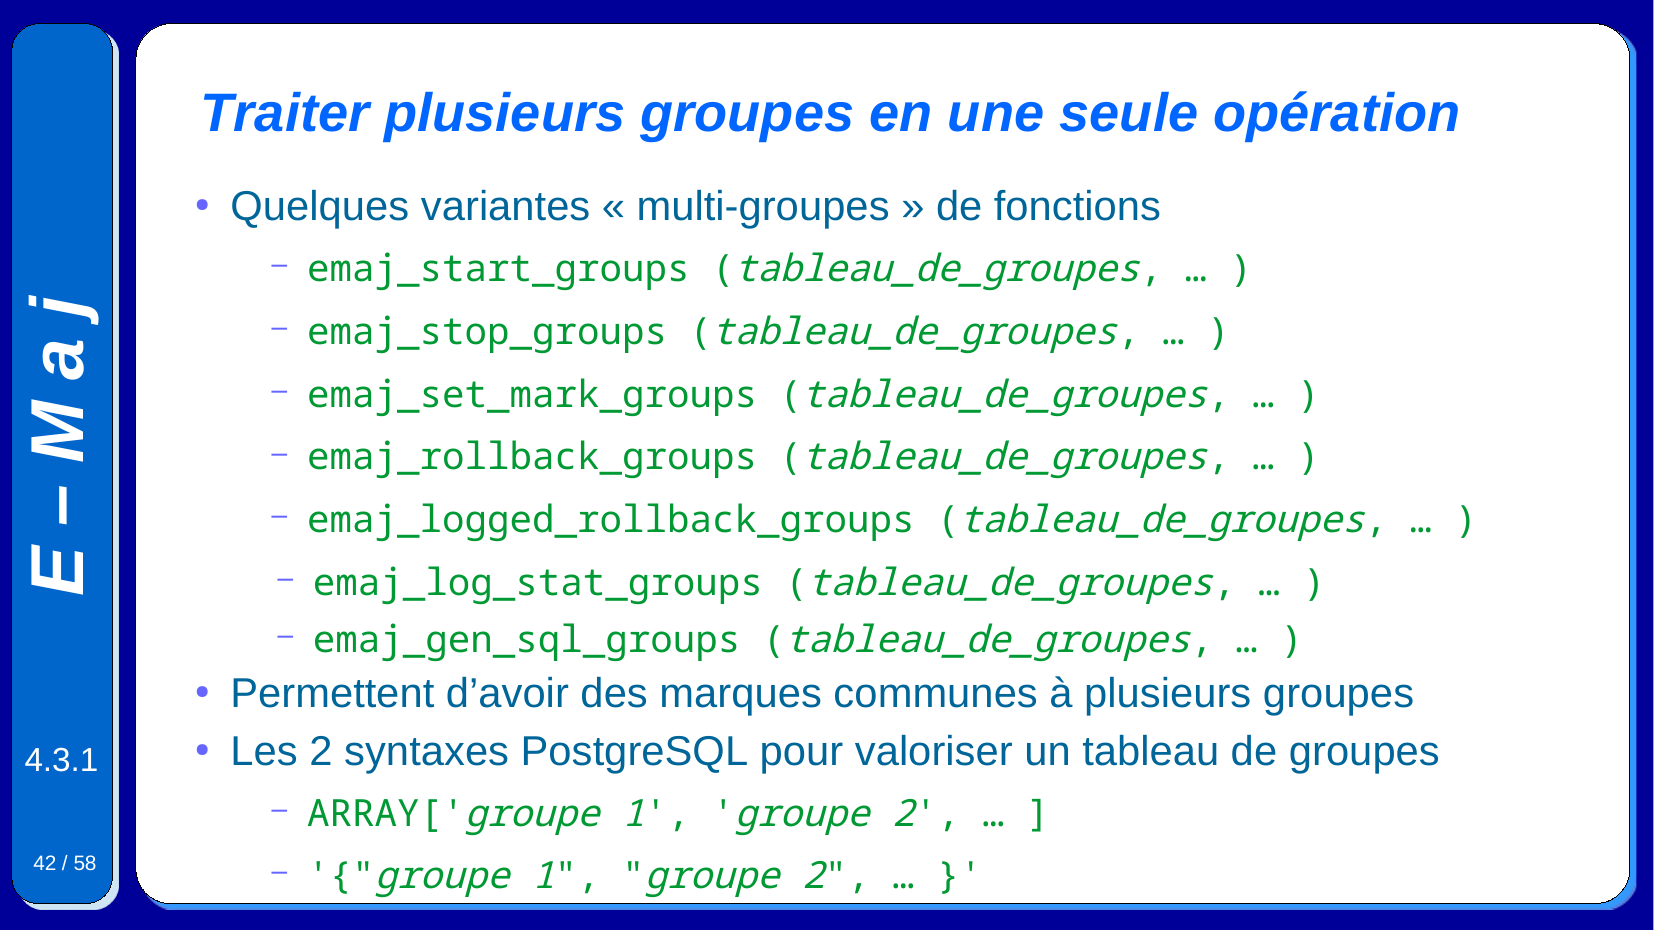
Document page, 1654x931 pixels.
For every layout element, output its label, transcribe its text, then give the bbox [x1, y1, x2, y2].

list Quelques variantes « multi-groupes » de fonctions emaj_start_groups (tableau_de_groupes, … ) emaj_stop_groups (tableau_de_groupes, … ) emaj_set_mark_groups (tableau_de_groupes, … ) emaj_rollback_groups (tableau_de_groupes, … ) emaj_logged_rollback_groups (tableau_de_groupes, … ) emaj_log_stat_groups (tableau_de_groupes, … ) emaj_gen_sql_groups (tableau_de_groupes, … ) Permettent d’avoir des marques communes à plusieurs groupes Les 2 syntaxes PostgreSQL pour valoriser un tableau de groupes ARRAY['groupe 1', 'groupe 2', … ] '{"groupe 1", "groupe 2", … }' [177, 183, 1587, 882]
title Traiter plusieurs groupes en une seule opération [200, 34, 1575, 183]
